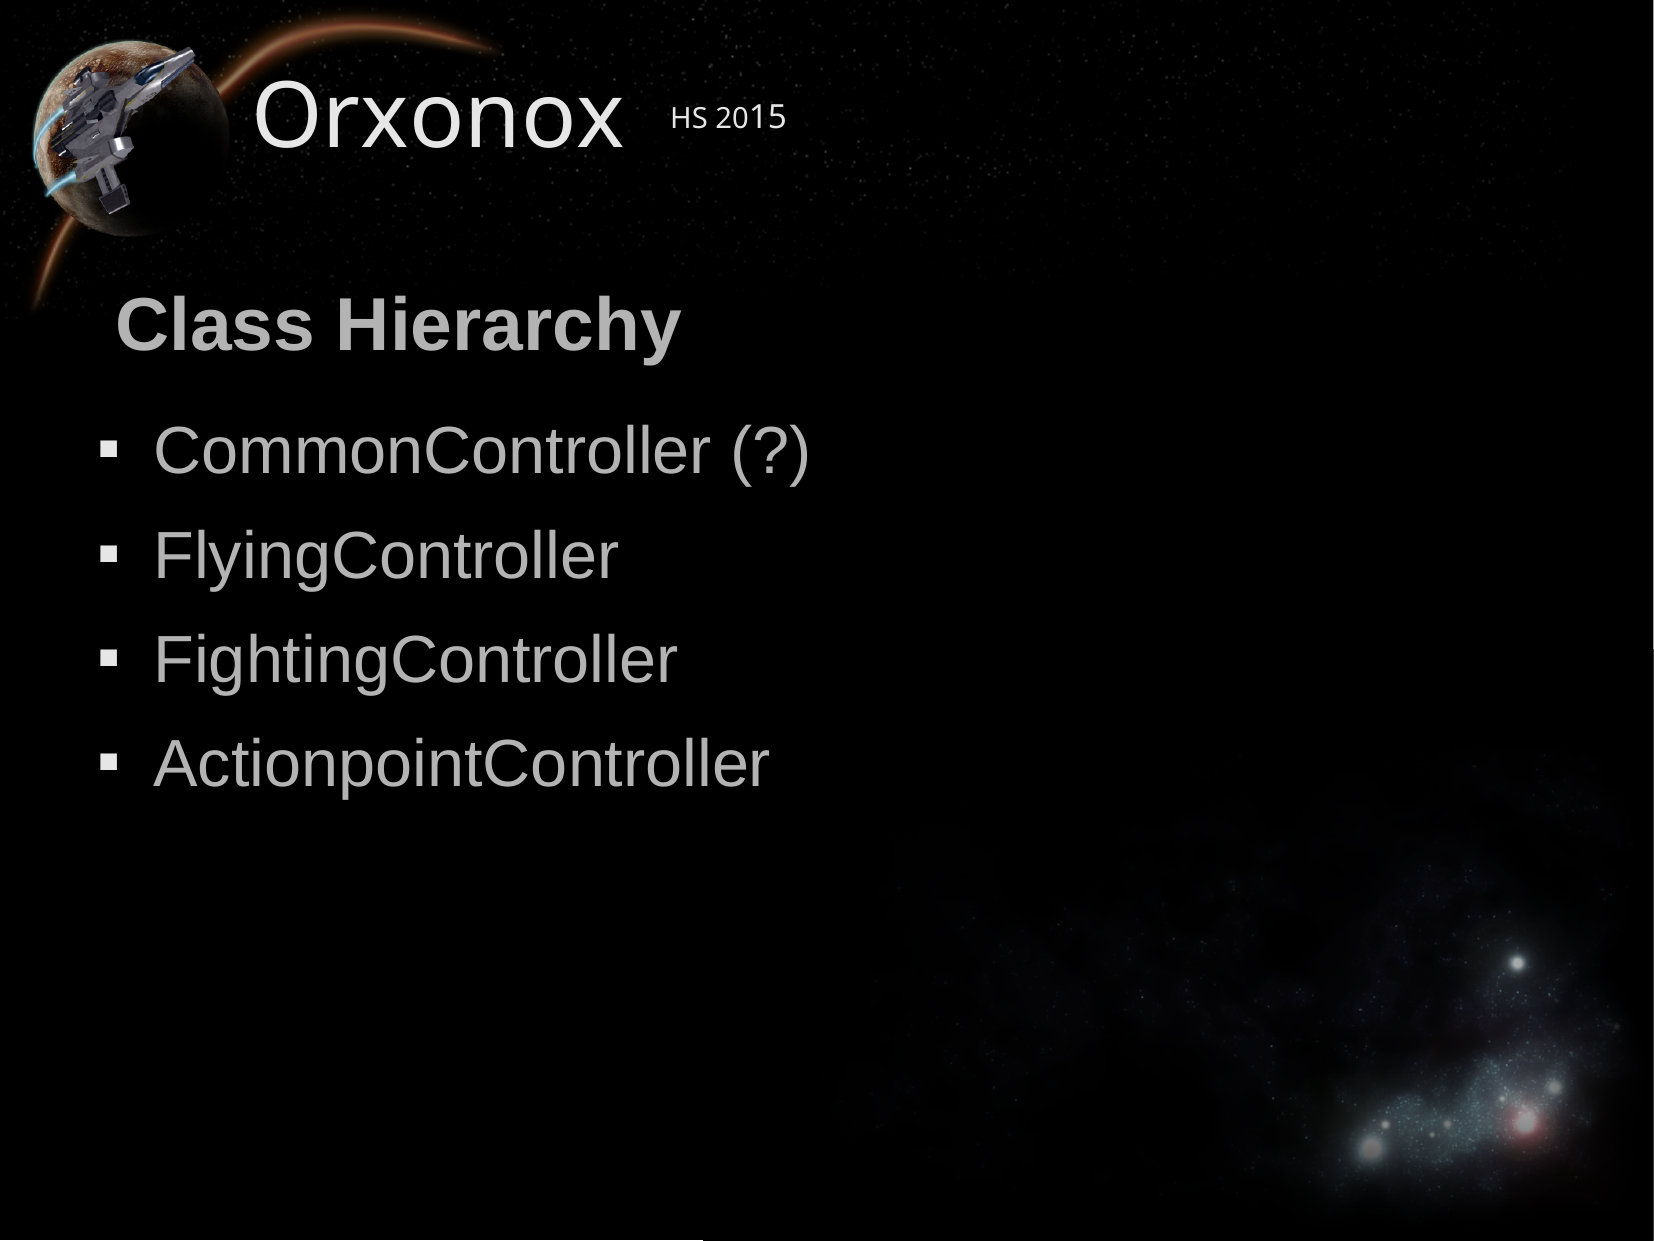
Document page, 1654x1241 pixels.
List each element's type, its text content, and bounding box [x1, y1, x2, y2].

picture [0, 0, 1607, 443]
title Class Hierarchy [88, 265, 1577, 384]
picture [703, 649, 1654, 1241]
list CommonController (?) FlyingController FightingController ActionpointController [82, 413, 1571, 1133]
